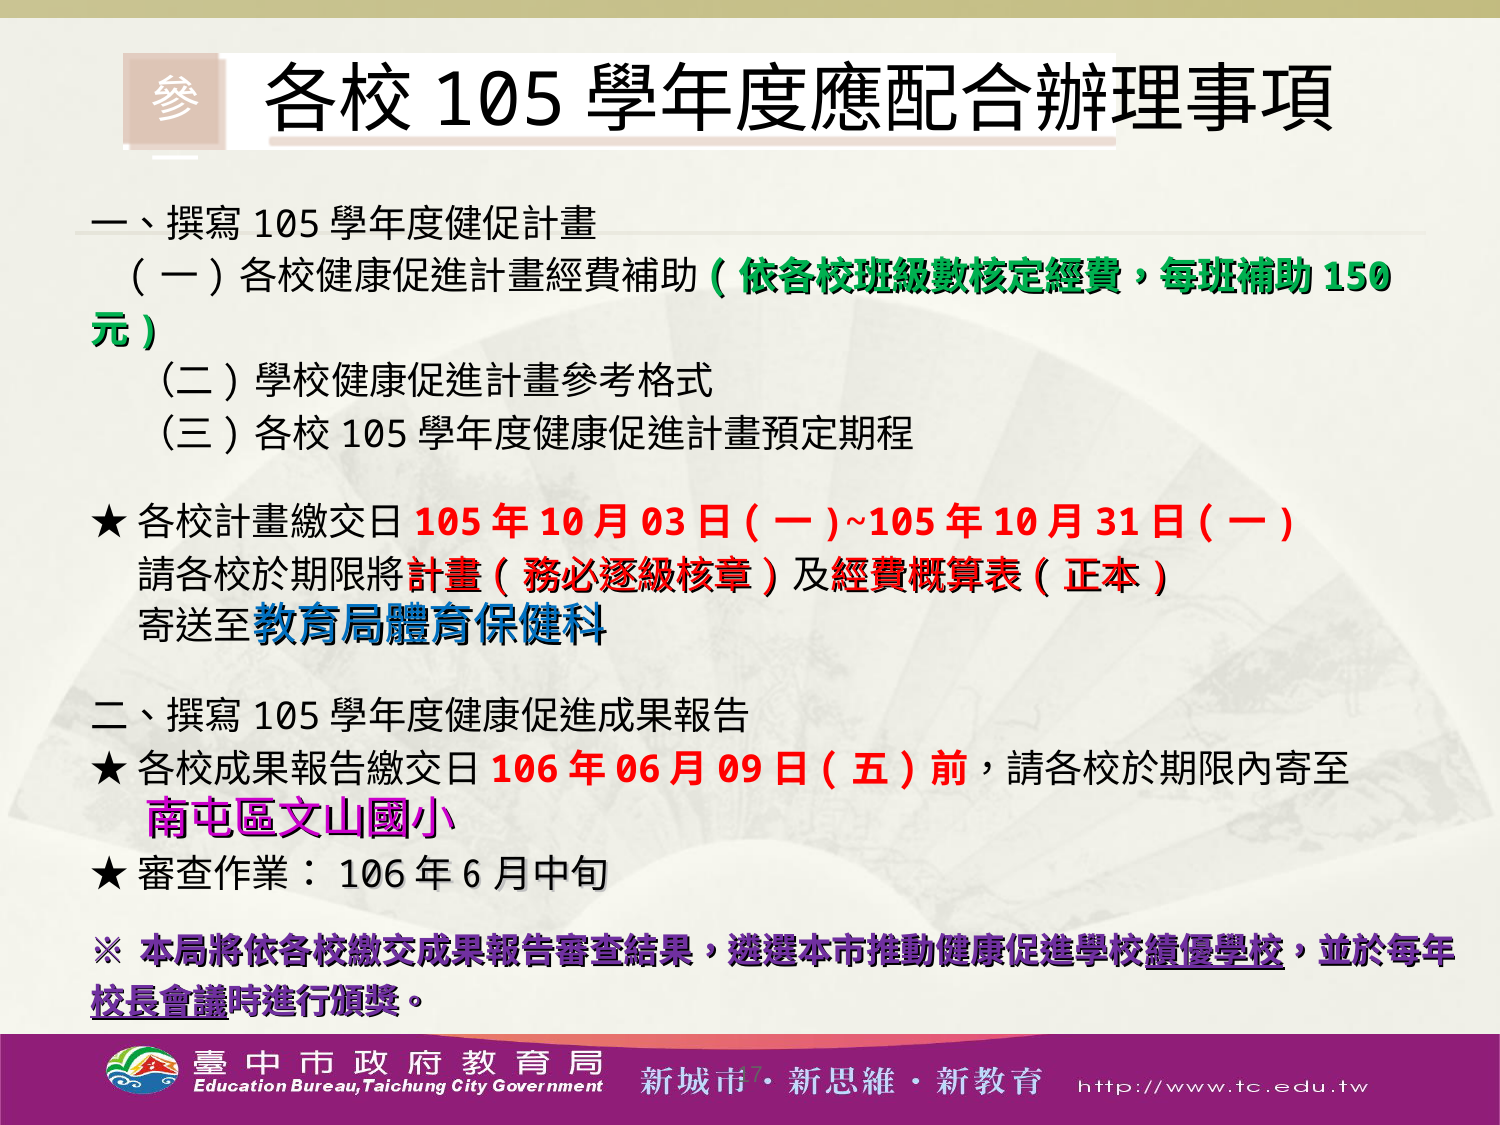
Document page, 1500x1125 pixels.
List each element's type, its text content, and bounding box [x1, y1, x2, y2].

text_box 各校105學年度應配合辦理事項 [248, 42, 1447, 149]
list 一、撰寫105學年度健促計畫 (一)各校健康促進計畫經費補助(依各校班級數核定經費，每班補助150元) （二)學校健康促進計畫參考格式 （三)各校105學年度健康促進計畫預定期程 ★各校計畫繳交日105年10月03日(一)~105年10月31日(一) 請各校於期限將計畫(務必逐級核章)及經費概算表(正本) 寄送至教育局體育保健科 二、撰寫105學年度健康促進成果報告 ★各校成果報告繳交日106年06月09日(五)前，請各校於期限內寄至 南屯區文山國小 ★審查作業：106年6月中旬 ※本局將依各校繳交成果報告審查結果，遴選本市推動健康促進學校績優學校，並於每年校長會議時進行頒獎。 [75, 184, 1471, 1035]
text_box <number> [675, 1049, 826, 1097]
picture [0, 18, 1500, 1125]
text_box 參一 [135, 60, 204, 184]
